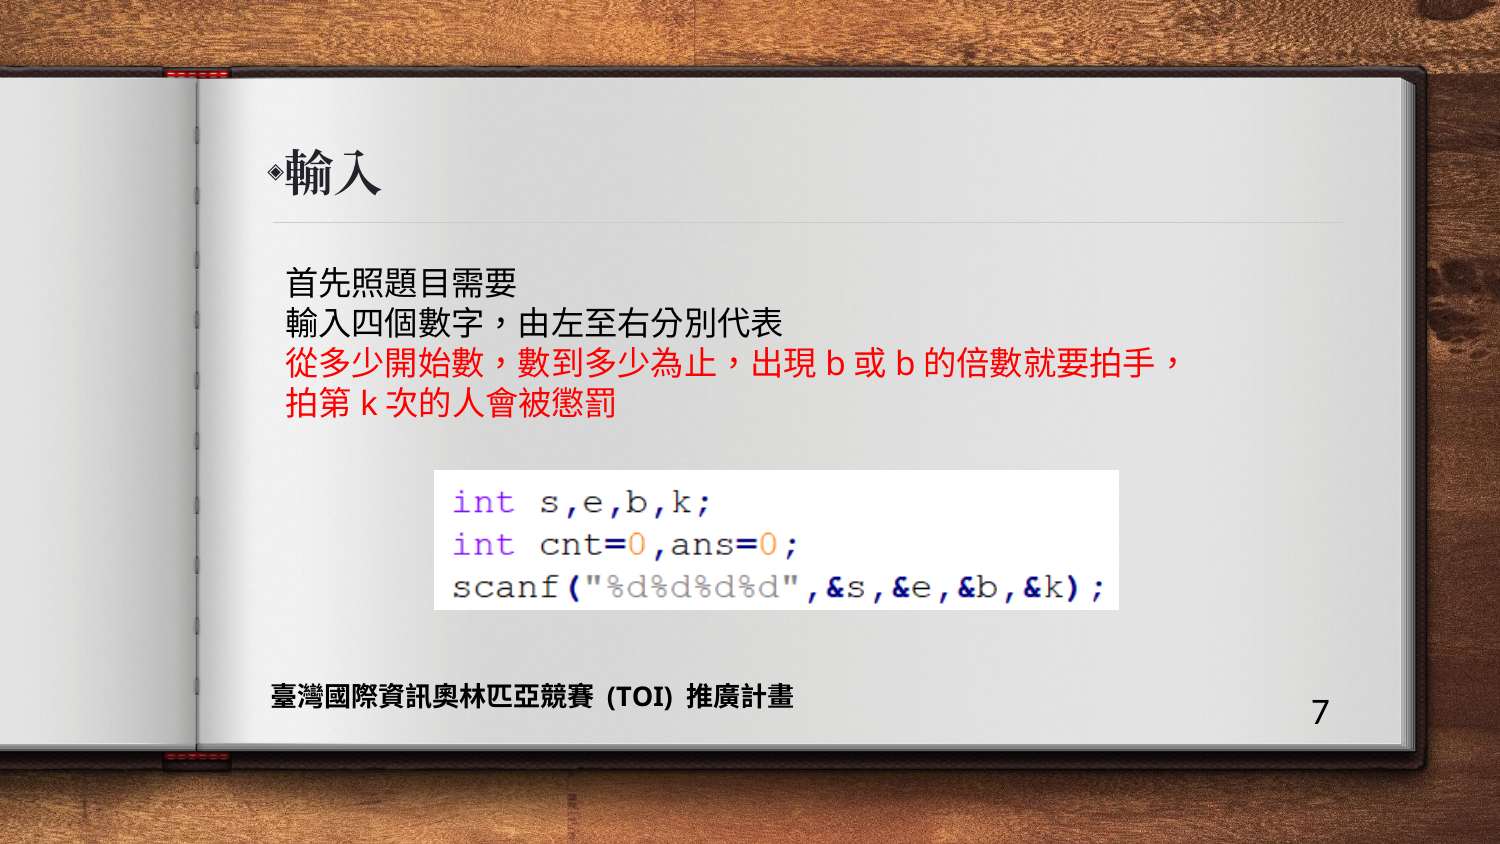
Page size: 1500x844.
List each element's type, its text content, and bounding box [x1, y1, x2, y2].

picture [434, 470, 1119, 610]
list 輸入 [252, 126, 1194, 216]
text_box [1295, 672, 1386, 737]
text_box 首先照題目需要 輸入四個數字，由左至右分別代表 從多少開始數，數到多少為止，出現b或b的倍數就要拍手，拍第k次的人會被懲罰 [270, 254, 1175, 432]
